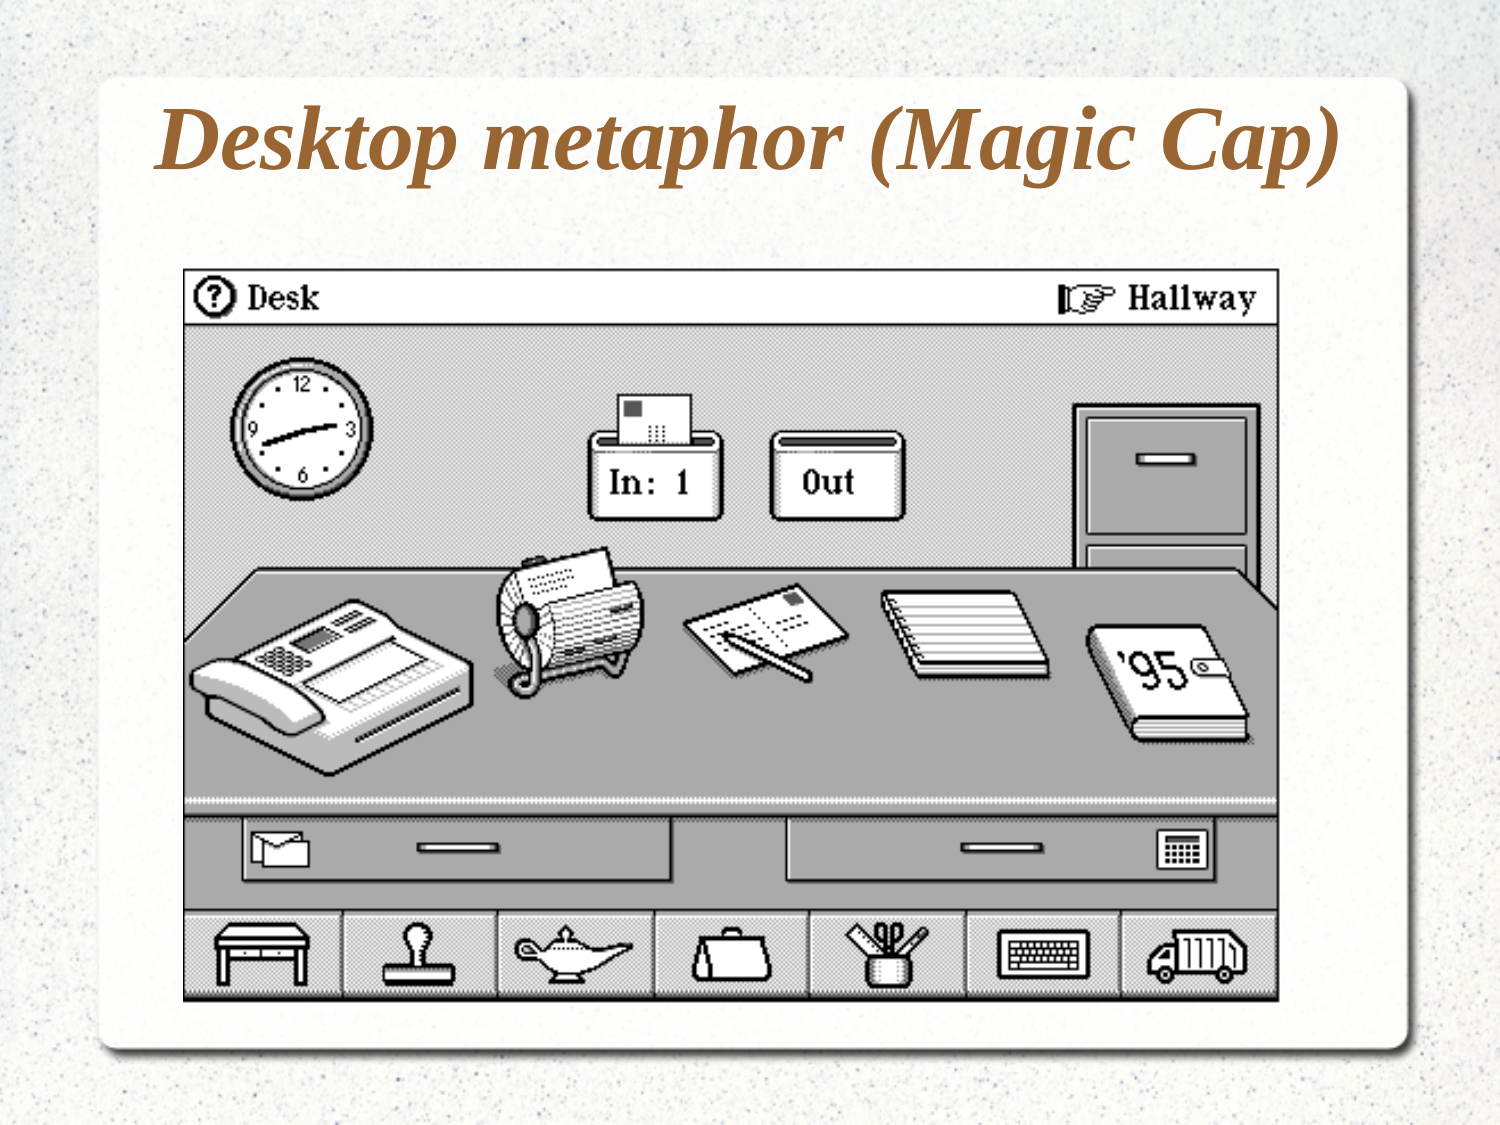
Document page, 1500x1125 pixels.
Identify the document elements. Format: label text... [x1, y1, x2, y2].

title Desktop metaphor (Magic Cap) [75, 45, 1426, 233]
picture [0, 0, 1500, 1125]
